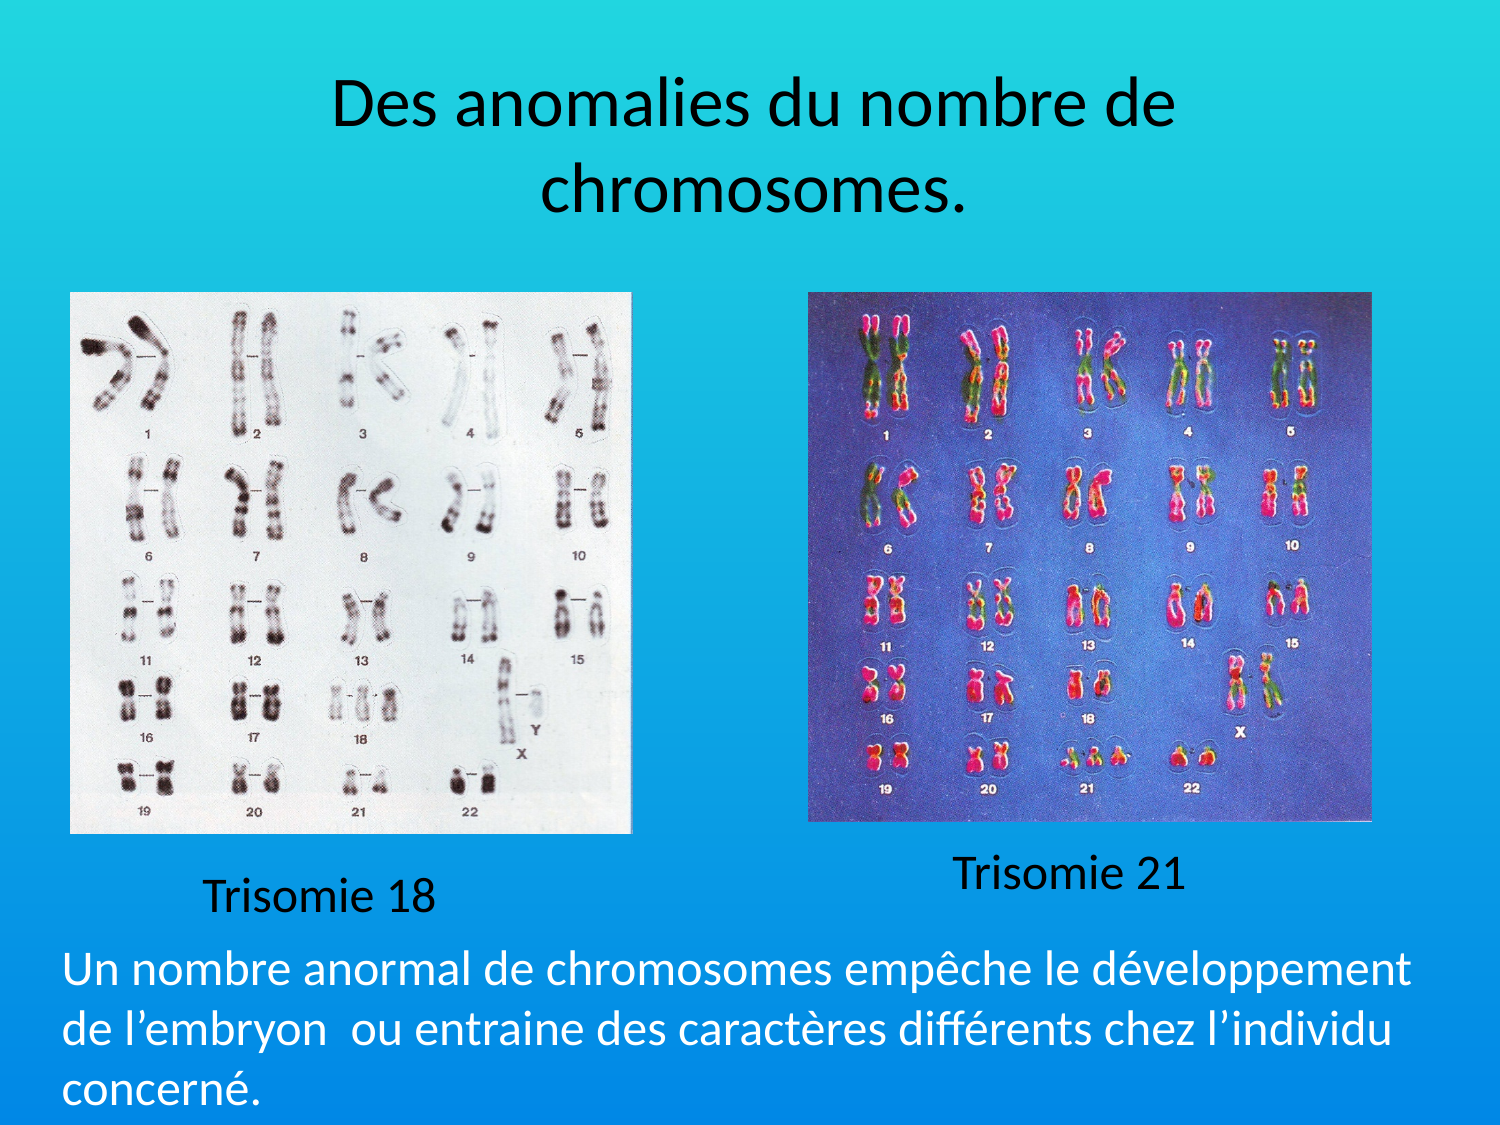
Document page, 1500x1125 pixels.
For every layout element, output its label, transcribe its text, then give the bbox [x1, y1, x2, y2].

picture [0, 292, 1500, 833]
title Des anomalies du nombre de chromosomes. [117, 46, 1393, 235]
text_box Trisomie 21 [937, 831, 1275, 907]
text_box Trisomie 18 [187, 855, 463, 928]
text_box Un nombre anormal de chromosomes empêche le développement de l’embryon ou entraine des caractères différents chez l’individu concerné. [46, 928, 1454, 1123]
